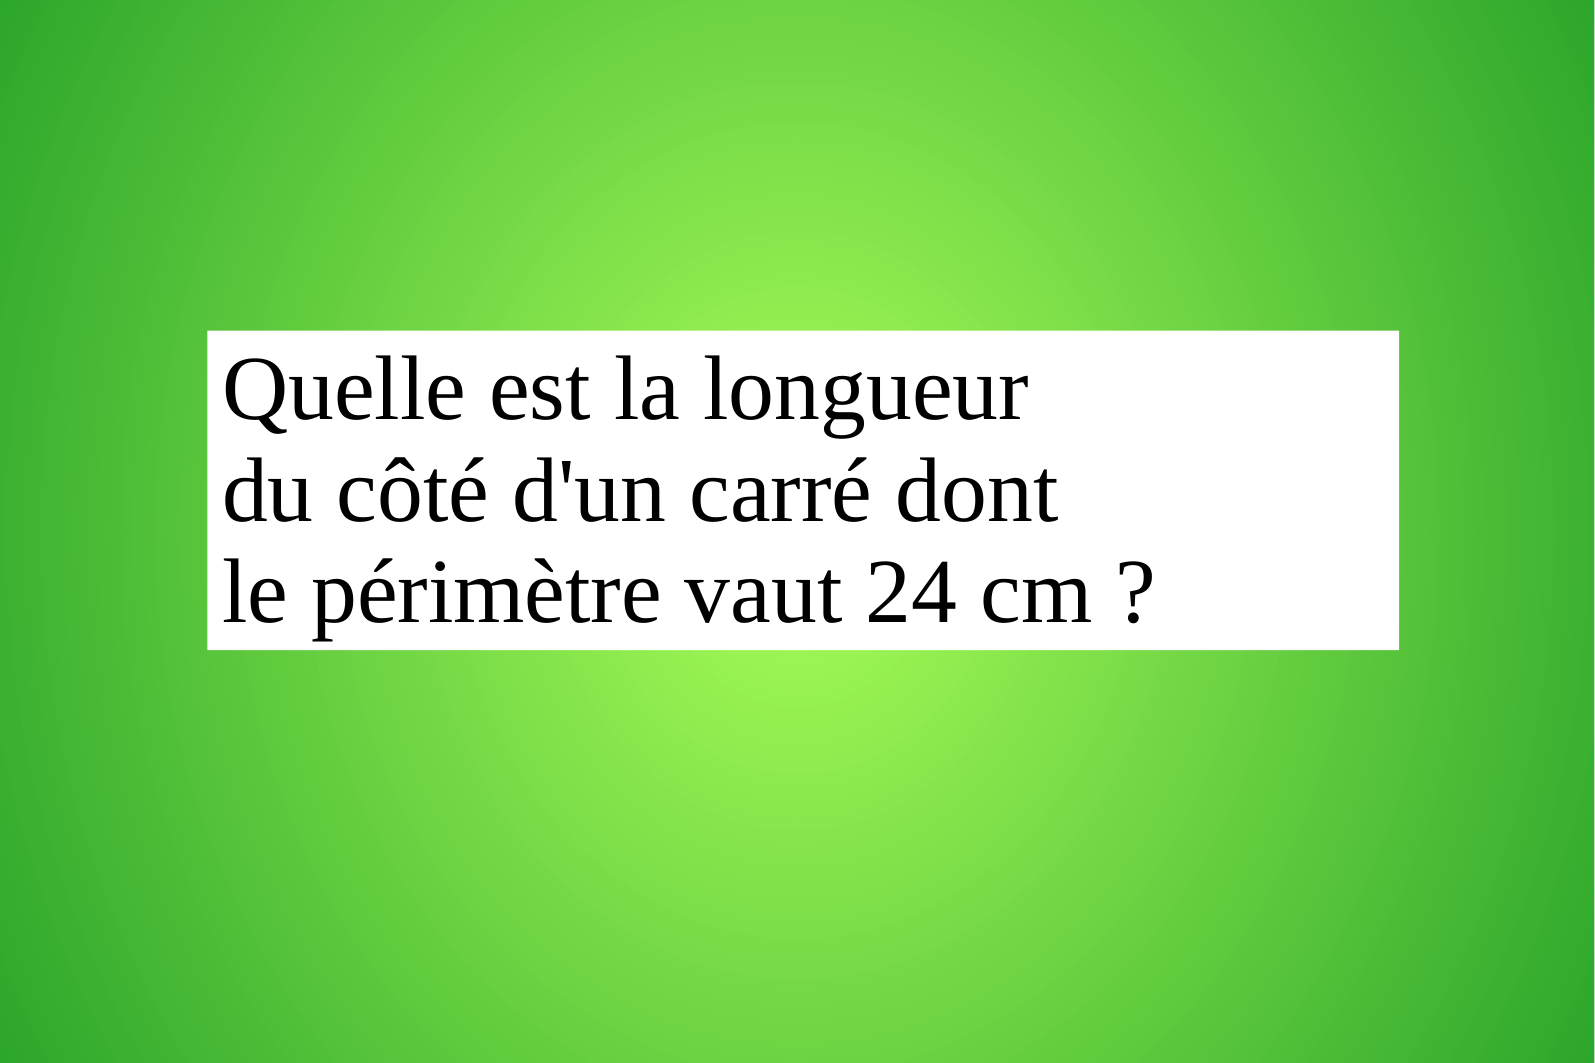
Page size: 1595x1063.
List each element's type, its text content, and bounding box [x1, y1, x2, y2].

picture [0, 0, 1595, 1063]
text_box Quelle est la longueur du côté d'un carré dont le périmètre vaut 24 cm ? [207, 330, 1400, 651]
